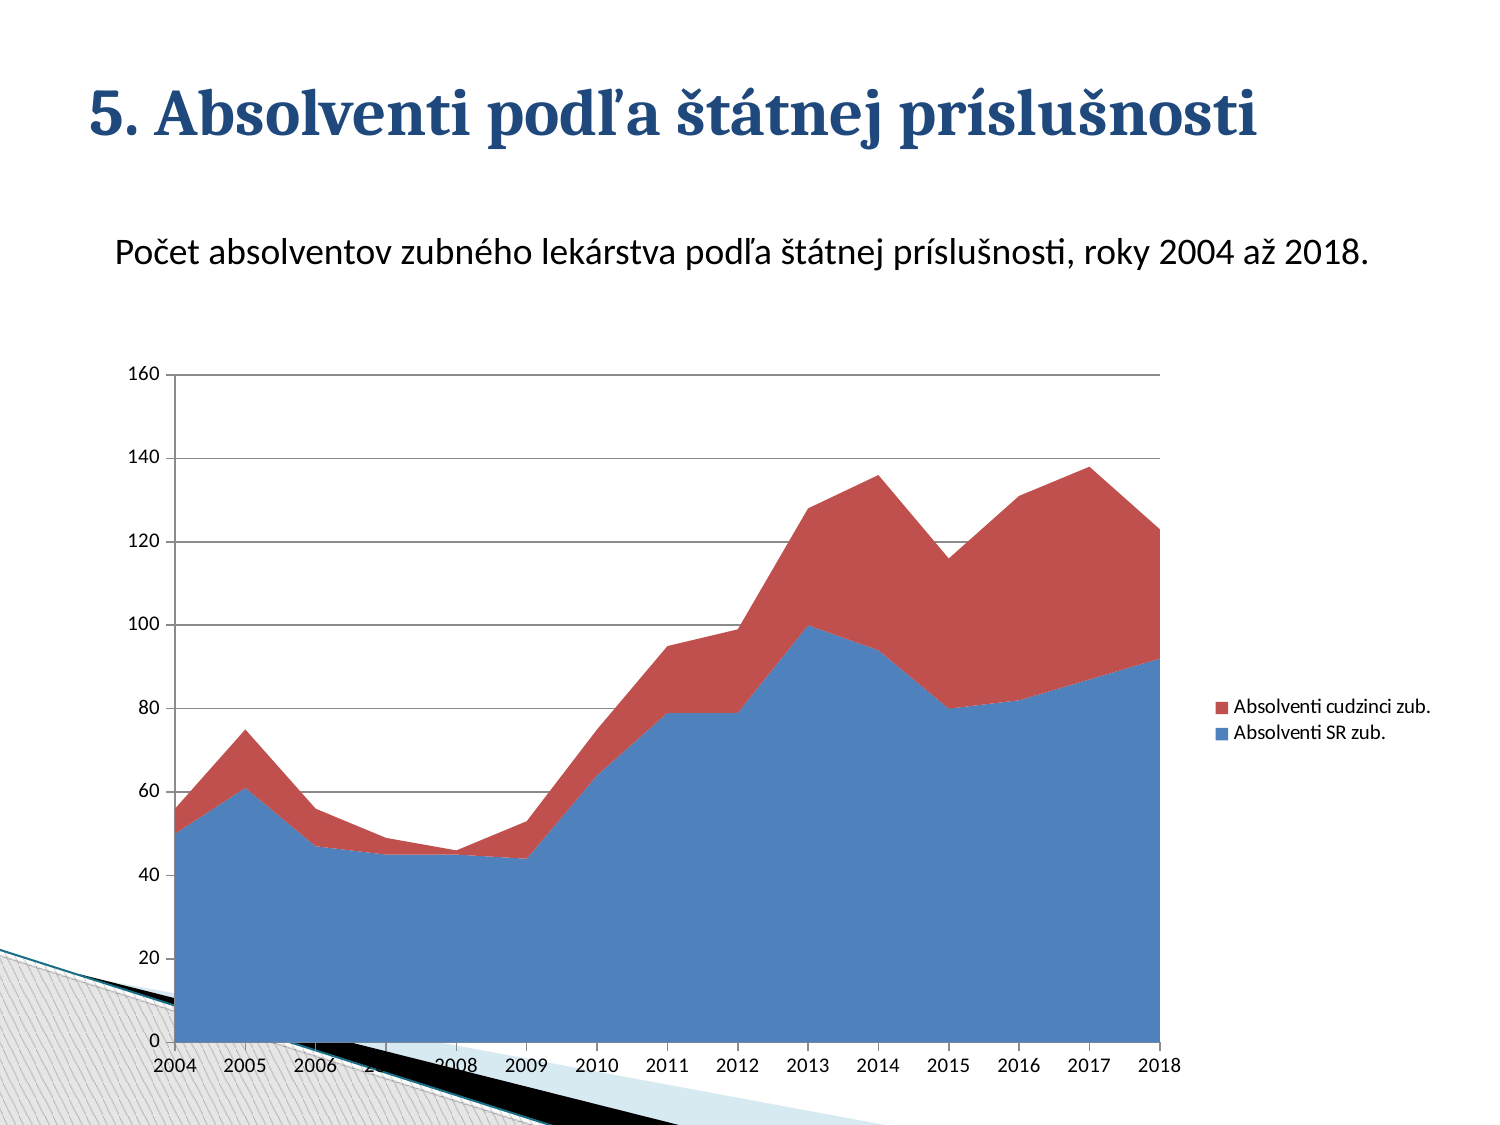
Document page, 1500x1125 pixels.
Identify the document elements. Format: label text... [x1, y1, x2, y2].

text_box Počet absolventov zubného lekárstva podľa štátnej príslušnosti, roky 2004 až 2018. [100, 219, 1400, 280]
title 5. Absolventi podľa štátnej príslušnosti [75, 45, 1425, 173]
chart [100, 349, 1451, 1093]
